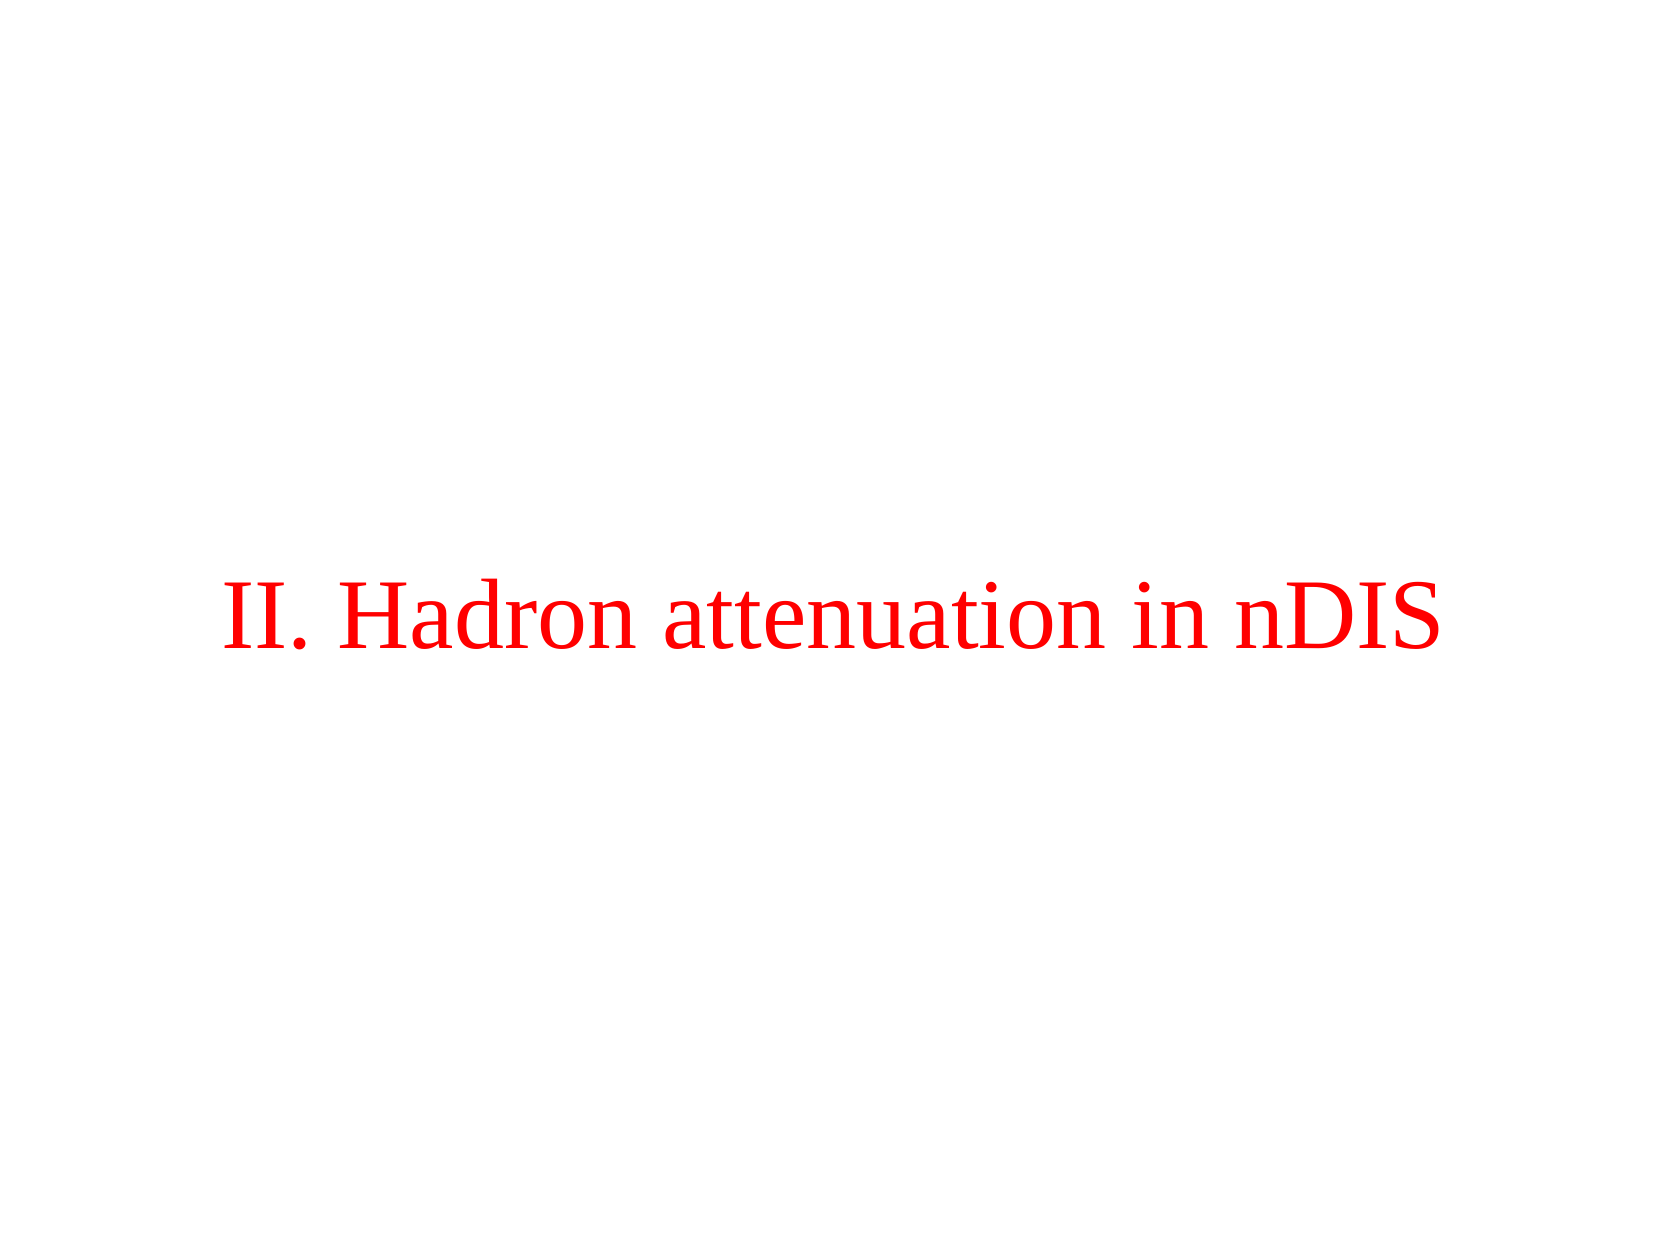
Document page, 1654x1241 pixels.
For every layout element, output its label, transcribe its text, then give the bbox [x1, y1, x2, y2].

text_box II. Hadron attenuation in nDIS [29, 559, 1638, 681]
